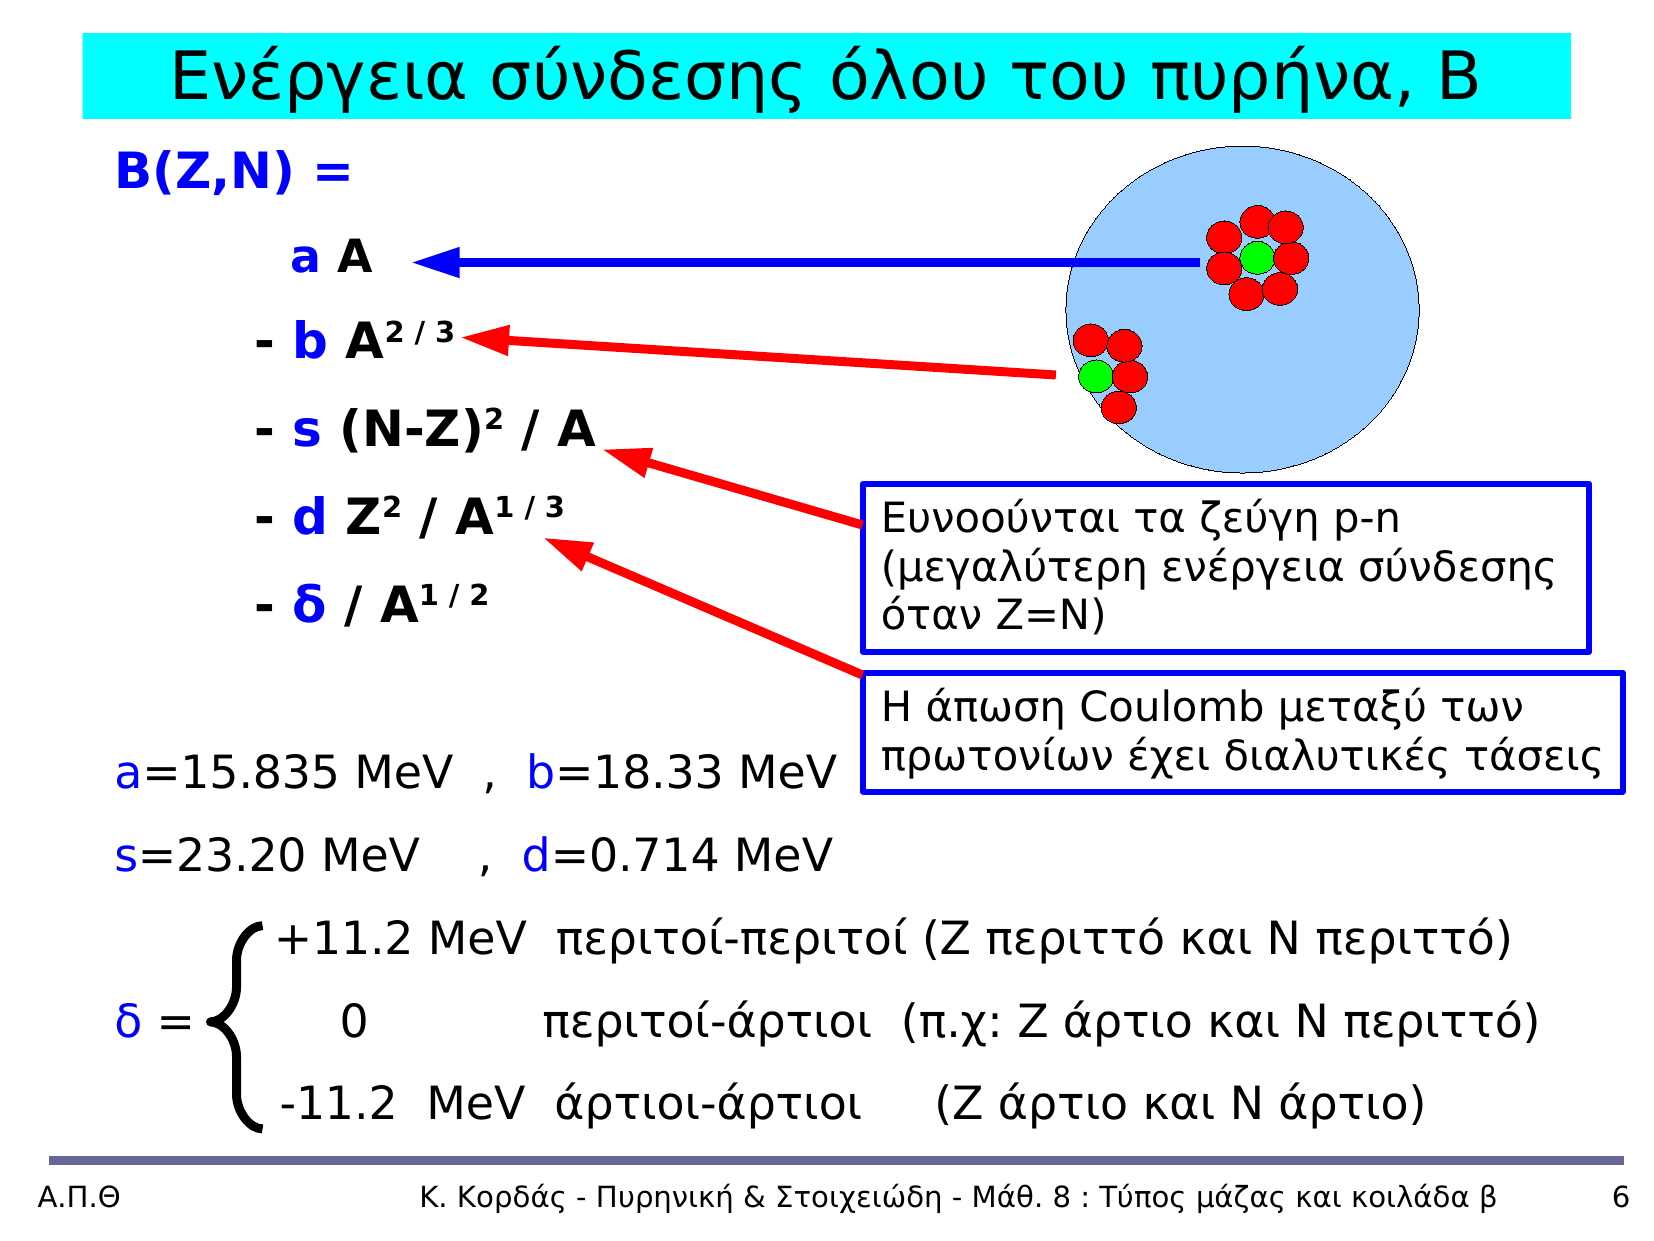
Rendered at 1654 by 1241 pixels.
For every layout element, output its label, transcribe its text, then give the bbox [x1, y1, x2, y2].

text_box [1065, 146, 1420, 474]
text_box Η άπωση Coulomb μεταξύ των πρωτονίων έχει διαλυτικές τάσεις [863, 672, 1623, 792]
list Β(Ζ,Ν) = a A - b A2 / 3 - s (N-Z)2 / A - d Z2 / A1 / 3 - δ / A1 / 2 a=15.835 MeV , b=18.33 MeV s=23.20 MeV , d=0.714 MeV +11.2 MeV περιτοί-περιτοί (Ζ περιττό και Ν περιττό) δ = 0 περιτοί-άρτιοι (π.χ: Ζ άρτιο και Ν περιττό) -11.2 MeV άρτιοι-άρτιοι (Ζ άρτιο και Ν άρτιο) [43, 141, 1619, 1140]
text_box Ευνοούνται τα ζεύγη p-n (μεγαλύτερη ενέργεια σύνδεσης όταν Ζ=Ν) [863, 483, 1589, 652]
title Ενέργεια σύνδεσης όλου του πυρήνα, Β [82, 33, 1571, 119]
